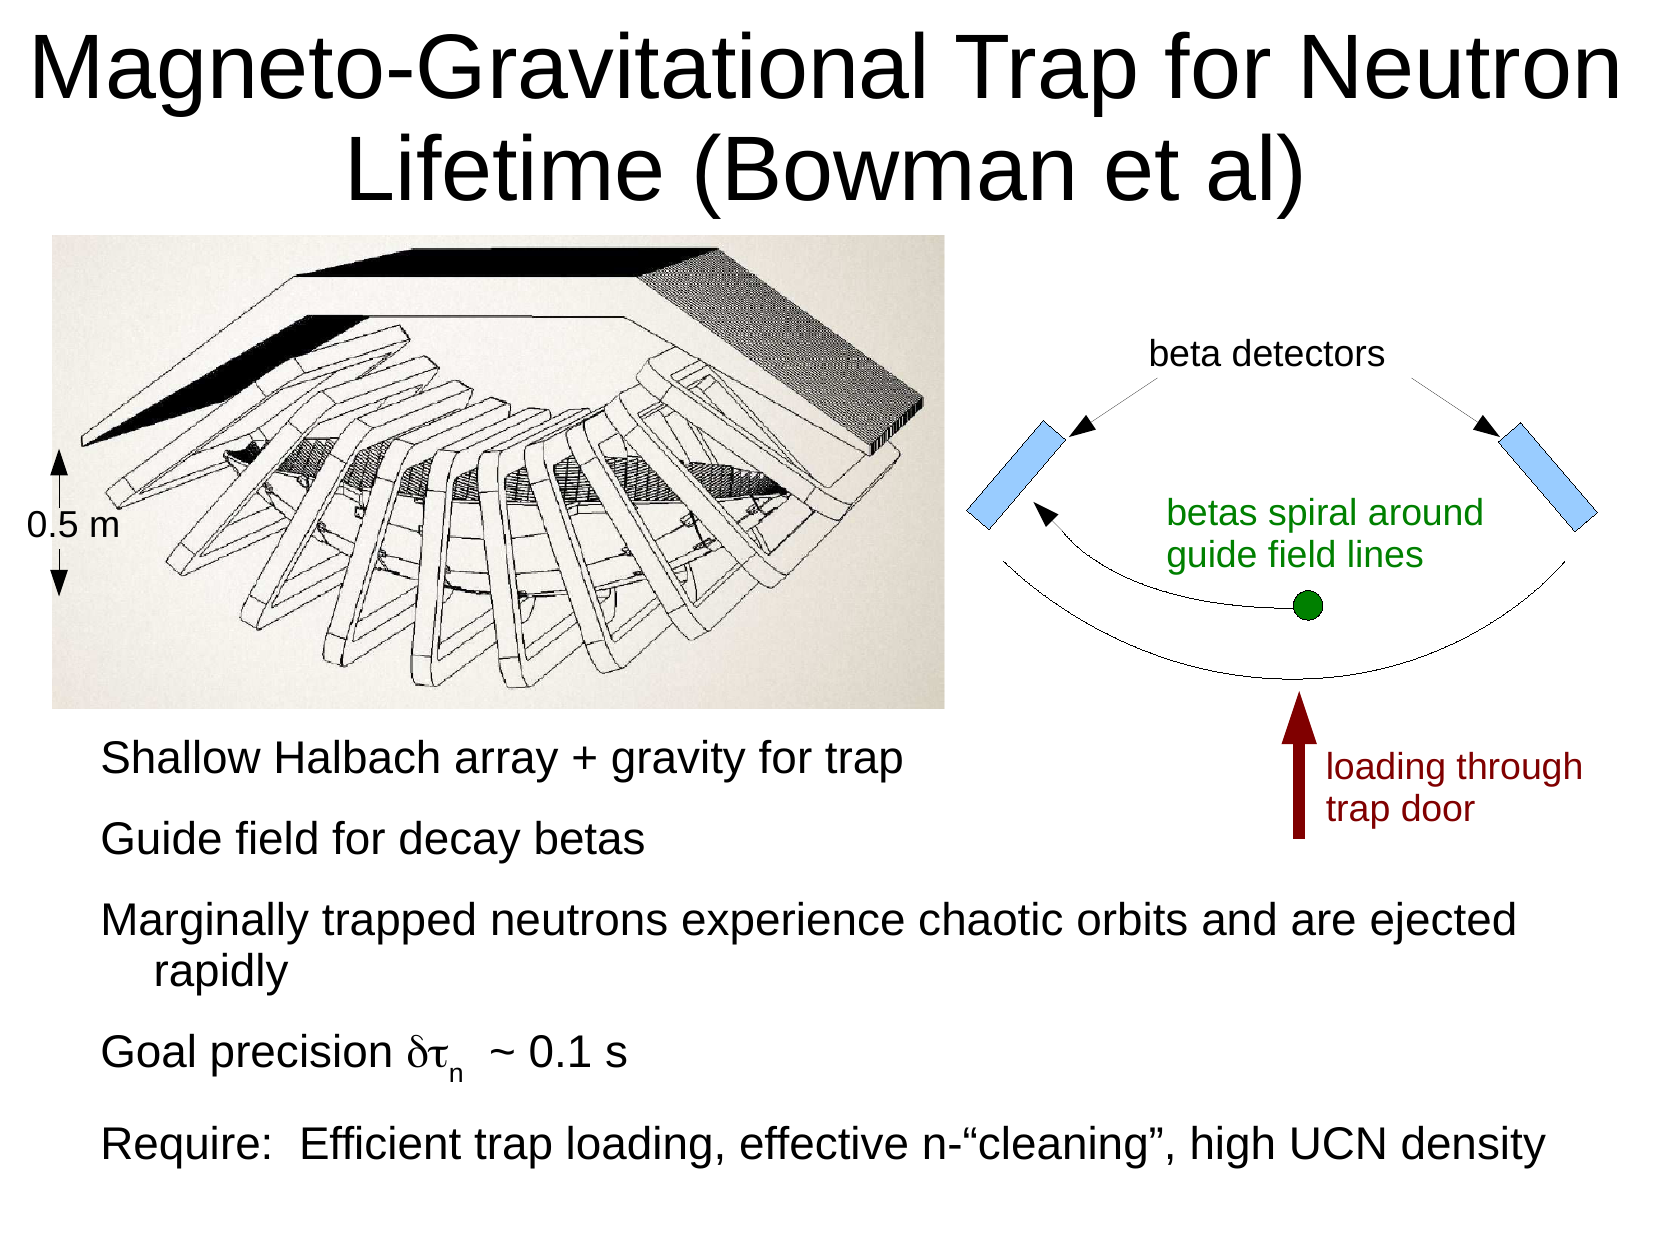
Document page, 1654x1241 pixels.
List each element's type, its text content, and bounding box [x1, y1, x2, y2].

text_box beta detectors [1133, 324, 1401, 387]
text_box loading through trap door [1311, 738, 1599, 846]
text_box betas spiral around guide field lines [1151, 483, 1499, 592]
picture [52, 476, 59, 496]
title Magneto-Gravitational Trap for Neutron Lifetime (Bowman et al) [0, 3, 1654, 232]
picture [52, 235, 945, 709]
text_box [1293, 592, 1323, 621]
text_box [1498, 422, 1598, 532]
text_box 0.5 m [11, 496, 136, 558]
picture [52, 558, 59, 569]
text_box [966, 420, 1066, 530]
list Shallow Halbach array + gravity for trap Guide field for decay betas Marginally trapped neutrons experience chaotic orbits and are ejected rapidly Goal precision n ~ 0.1 s Require: Efficient trap loading, effective n-“cleaning”, high UCN density [82, 732, 1625, 1205]
